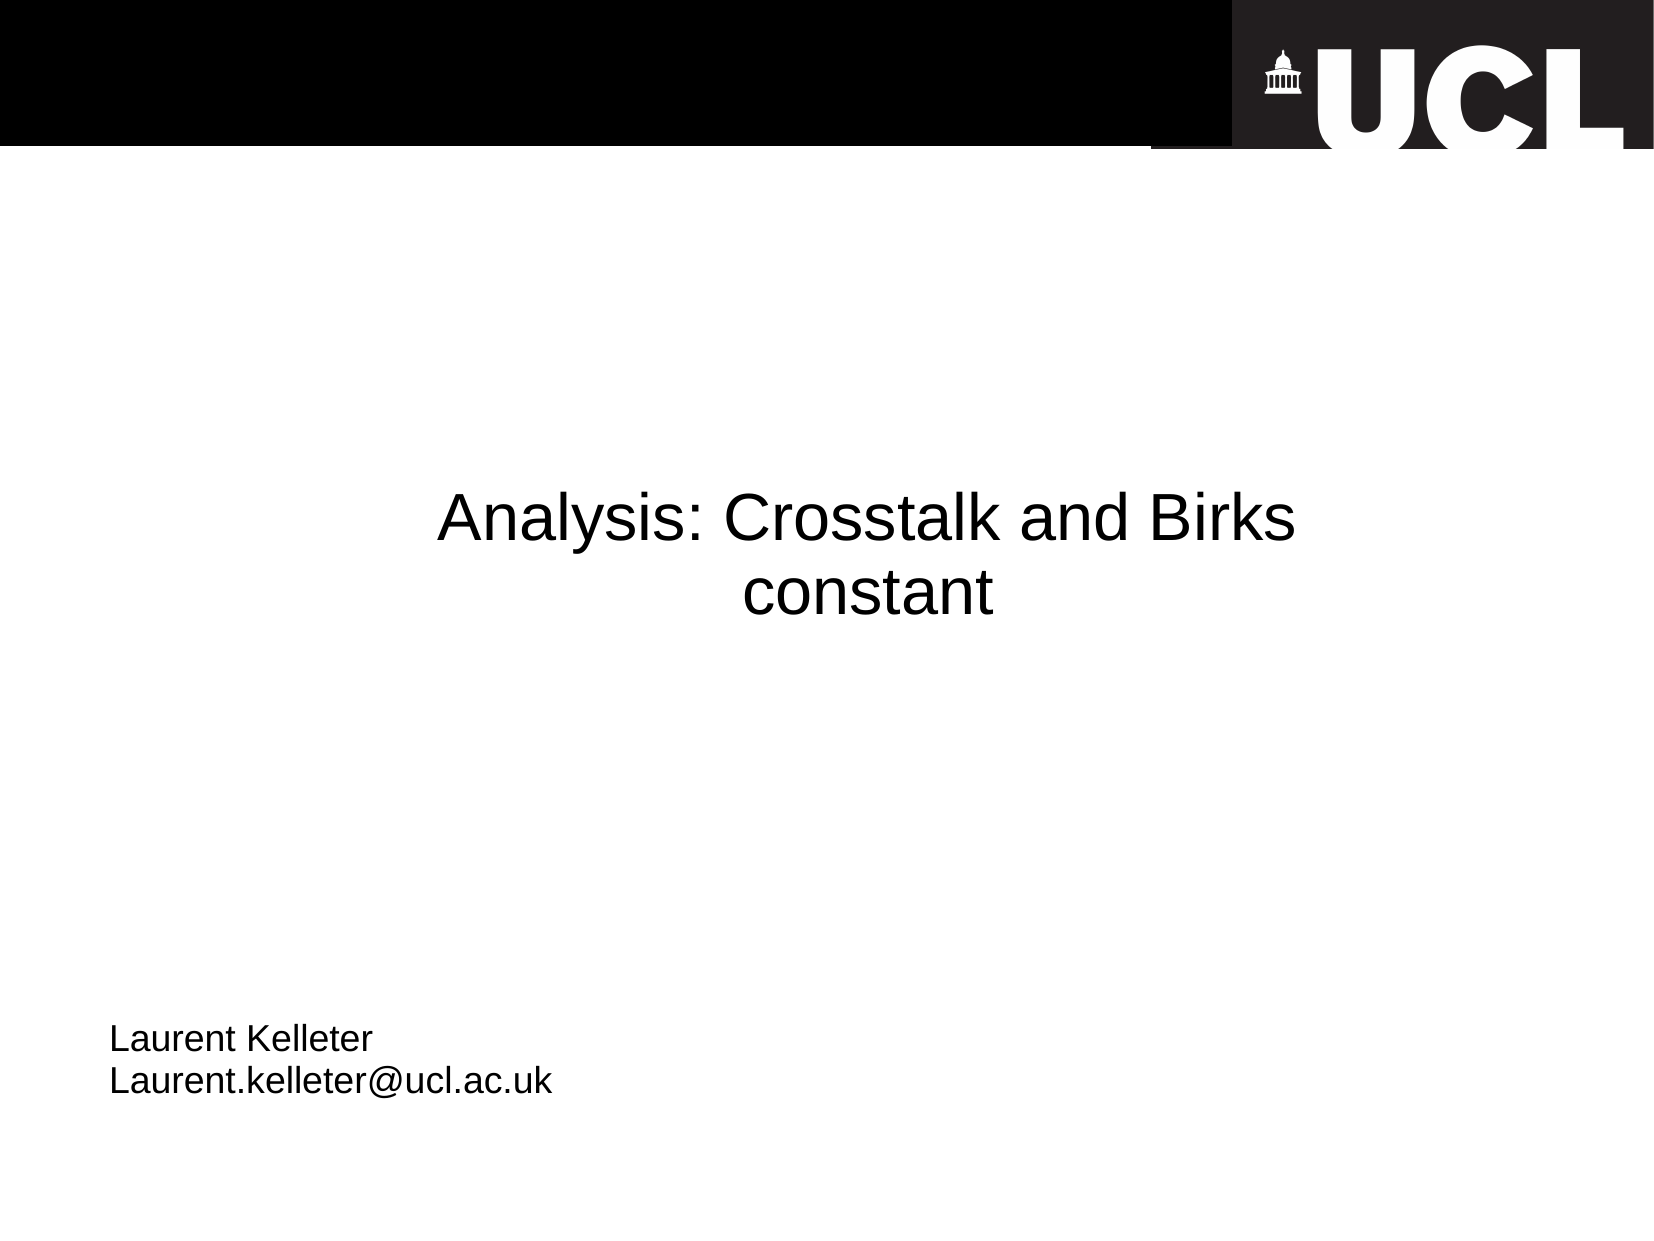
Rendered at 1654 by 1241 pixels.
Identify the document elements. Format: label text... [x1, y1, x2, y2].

subtitle Analysis: Crosstalk and Birks constant [318, 211, 1418, 898]
picture [1151, 0, 1654, 149]
